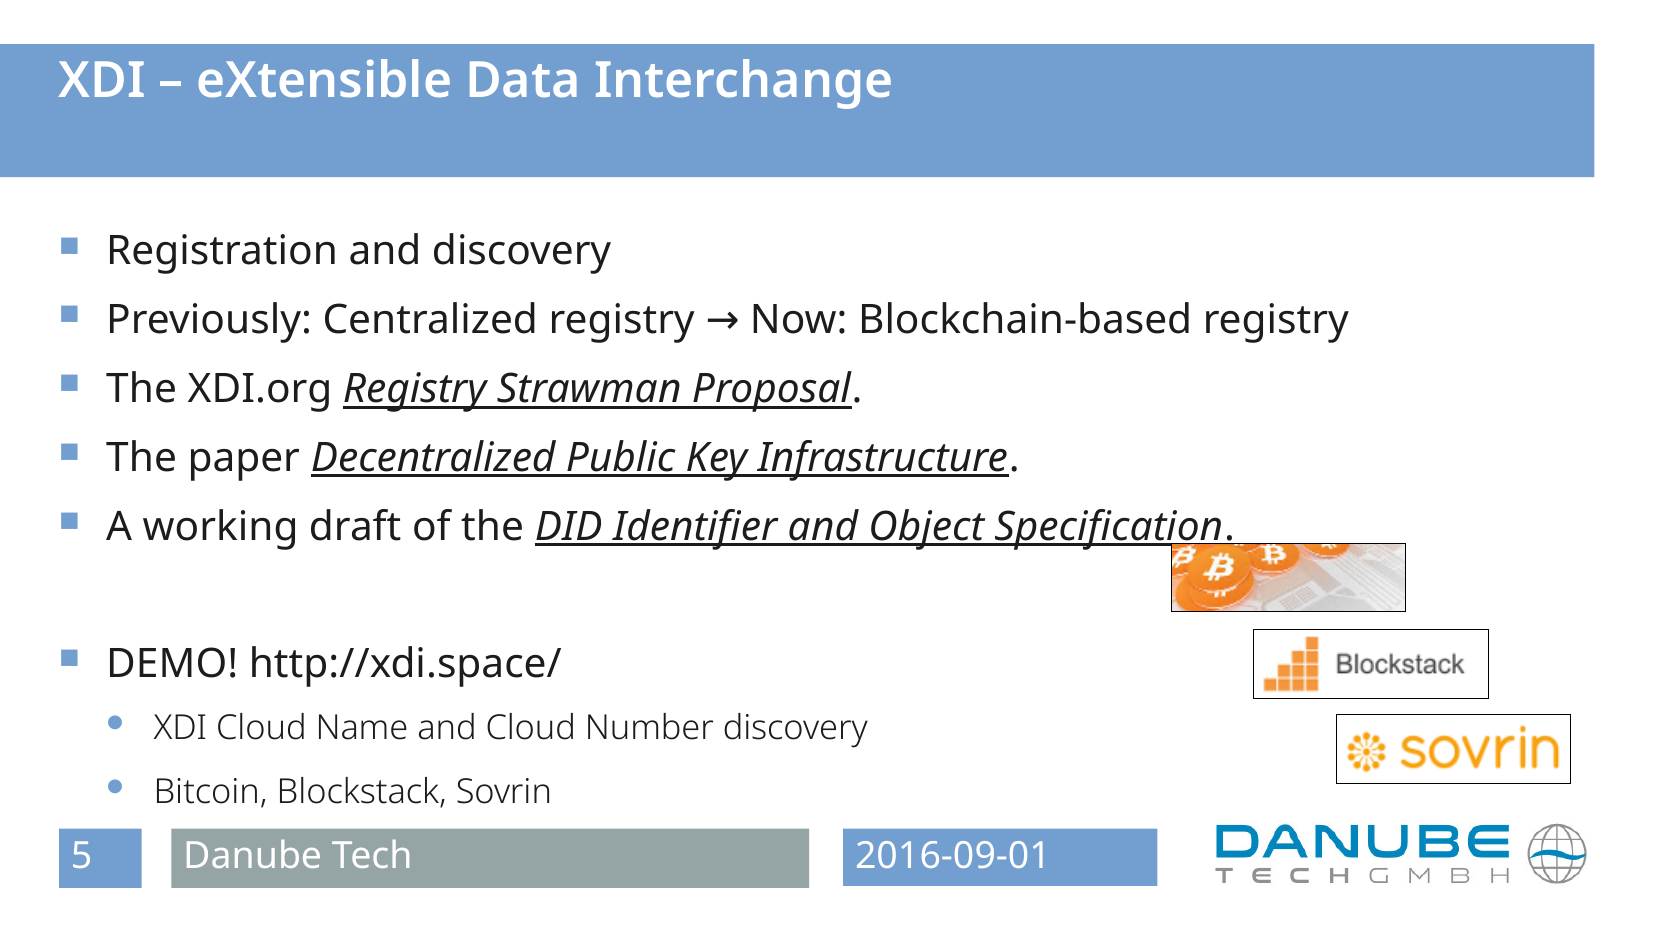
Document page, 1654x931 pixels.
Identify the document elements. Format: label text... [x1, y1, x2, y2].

picture [1206, 814, 1595, 892]
picture [1336, 714, 1571, 784]
list Registration and discovery Previously: Centralized registry → Now: Blockchain-based registry The XDI.org Registry Strawman Proposal. The paper Decentralized Public Key Infrastructure. A working draft of the DID Identifier and Object Specification. DEMO! http://xdi.space/ XDI Cloud Name and Cloud Number discovery Bitcoin, Blockstack, Sovrin [58, 221, 1571, 789]
title XDI – eXtensible Data Interchange [0, 44, 1595, 178]
picture [1171, 543, 1406, 612]
picture [1253, 629, 1489, 699]
